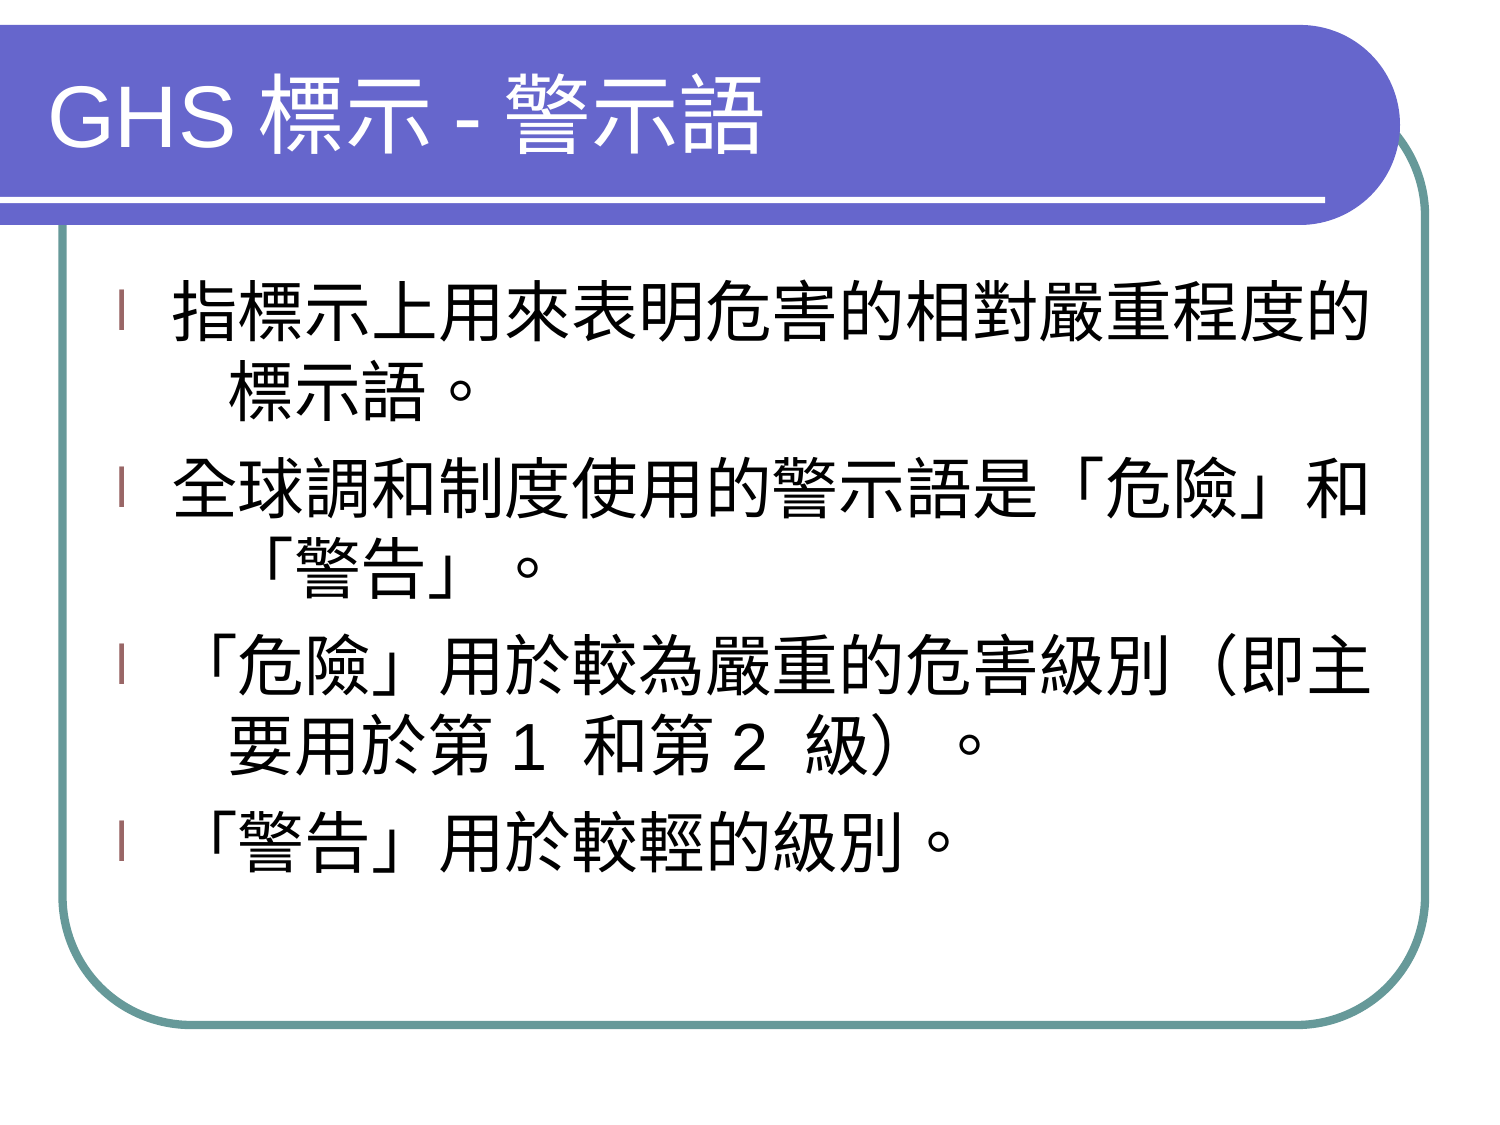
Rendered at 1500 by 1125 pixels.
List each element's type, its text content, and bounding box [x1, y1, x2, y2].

list 指標示上用來表明危害的相對嚴重程度的標示語。 全球調和制度使用的警示語是「危險」和「警告」。 「危險」用於較為嚴重的危害級別（即主要用於第1 和第2 級）。 「警告」用於較輕的級別。 [99, 262, 1400, 988]
title GHS標示-警示語 [32, 37, 1347, 188]
